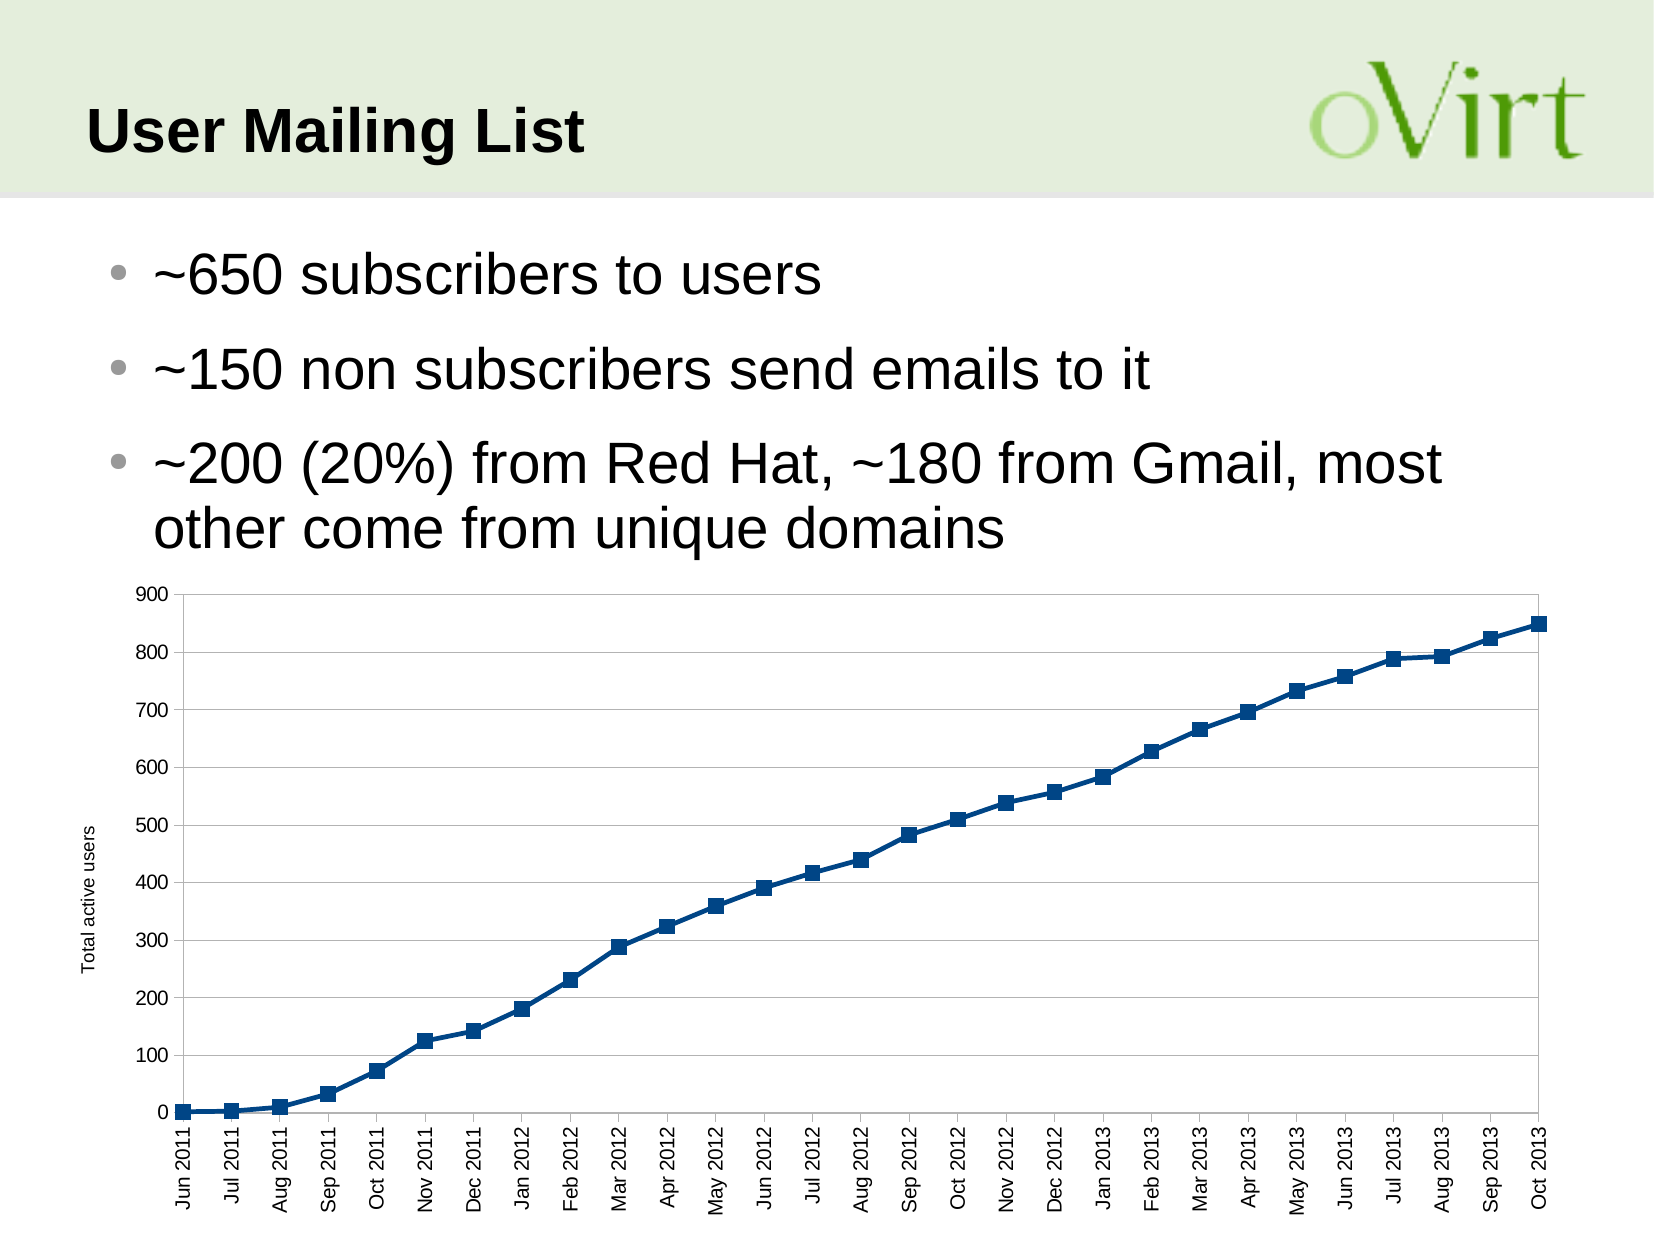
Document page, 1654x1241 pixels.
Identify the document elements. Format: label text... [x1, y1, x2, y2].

picture [1307, 36, 1613, 180]
chart [45, 570, 1582, 1231]
title User Mailing List [86, 36, 1307, 225]
list ~650 subscribers to users ~150 non subscribers send emails to it ~200 (20%) from Red Hat, ~180 from Gmail, most other come from unique domains [93, 241, 1582, 570]
